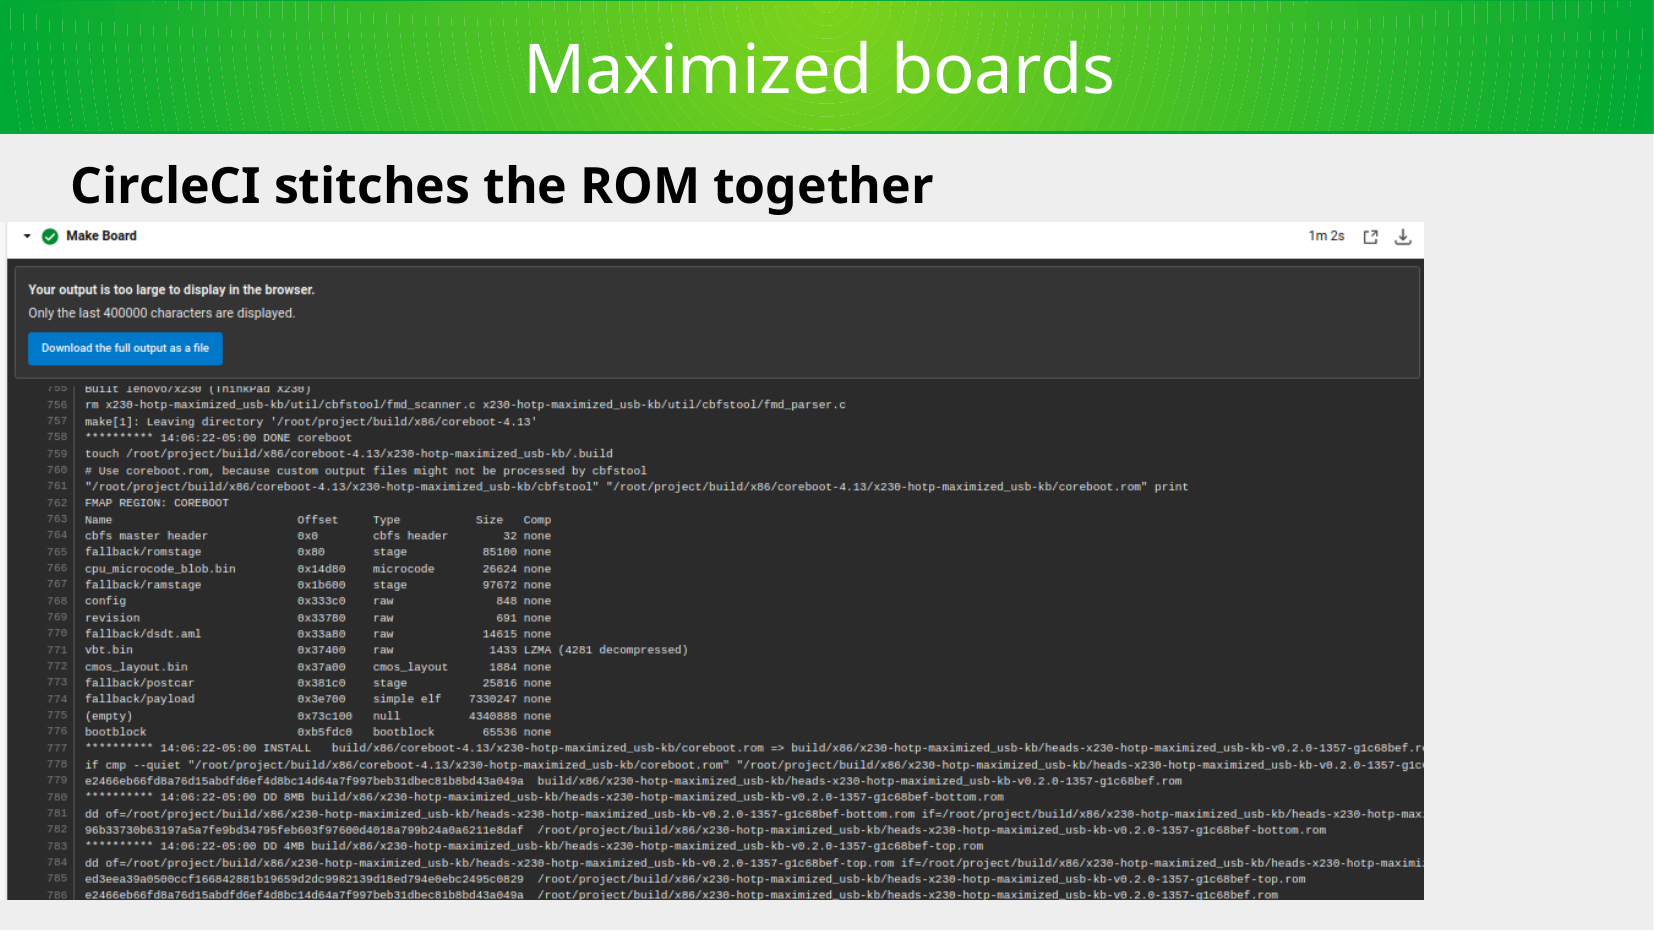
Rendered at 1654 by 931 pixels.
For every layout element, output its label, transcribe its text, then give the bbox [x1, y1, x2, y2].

list CircleCI stitches the ROM together [0, 150, 1654, 931]
picture [0, 222, 1424, 901]
title Maximized boards [73, 14, 1565, 119]
